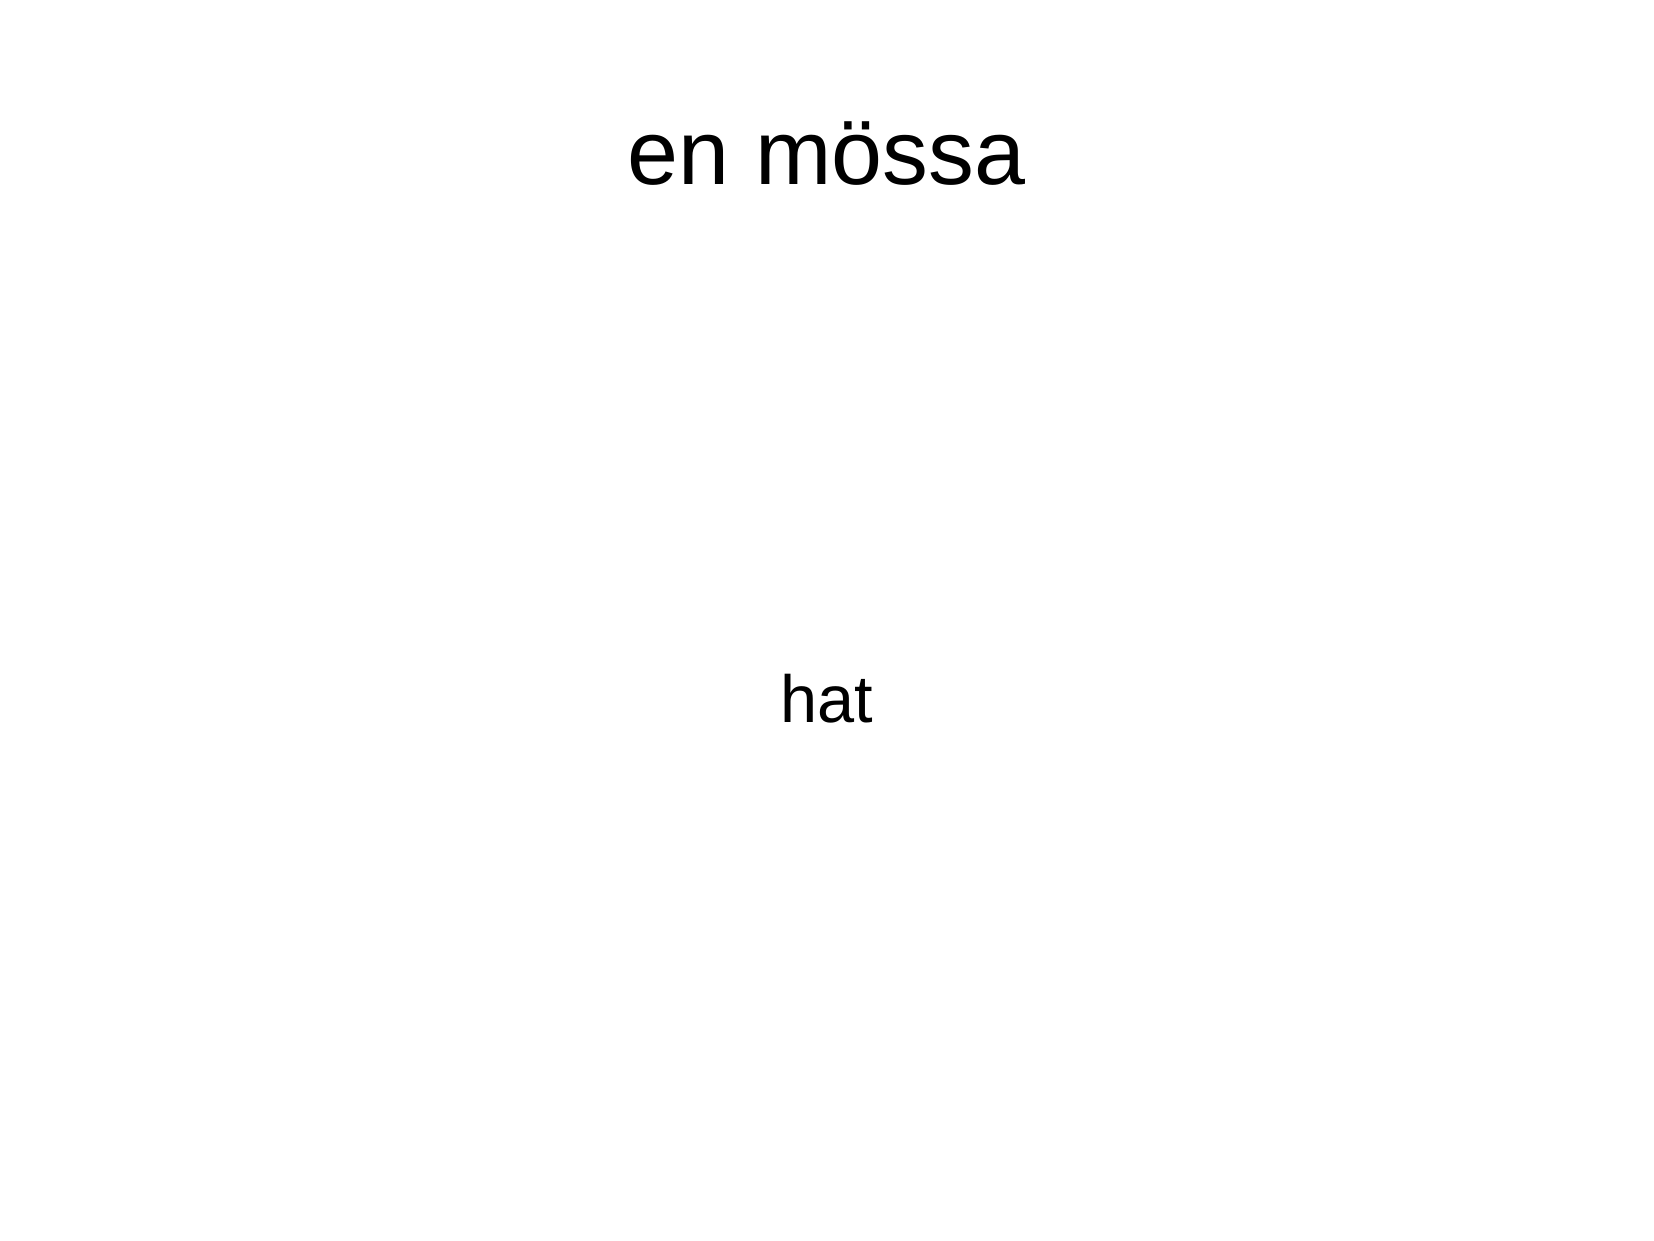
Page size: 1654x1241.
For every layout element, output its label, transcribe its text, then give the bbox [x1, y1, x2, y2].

subtitle hat [82, 297, 1571, 1102]
title en mössa [82, 56, 1571, 250]
